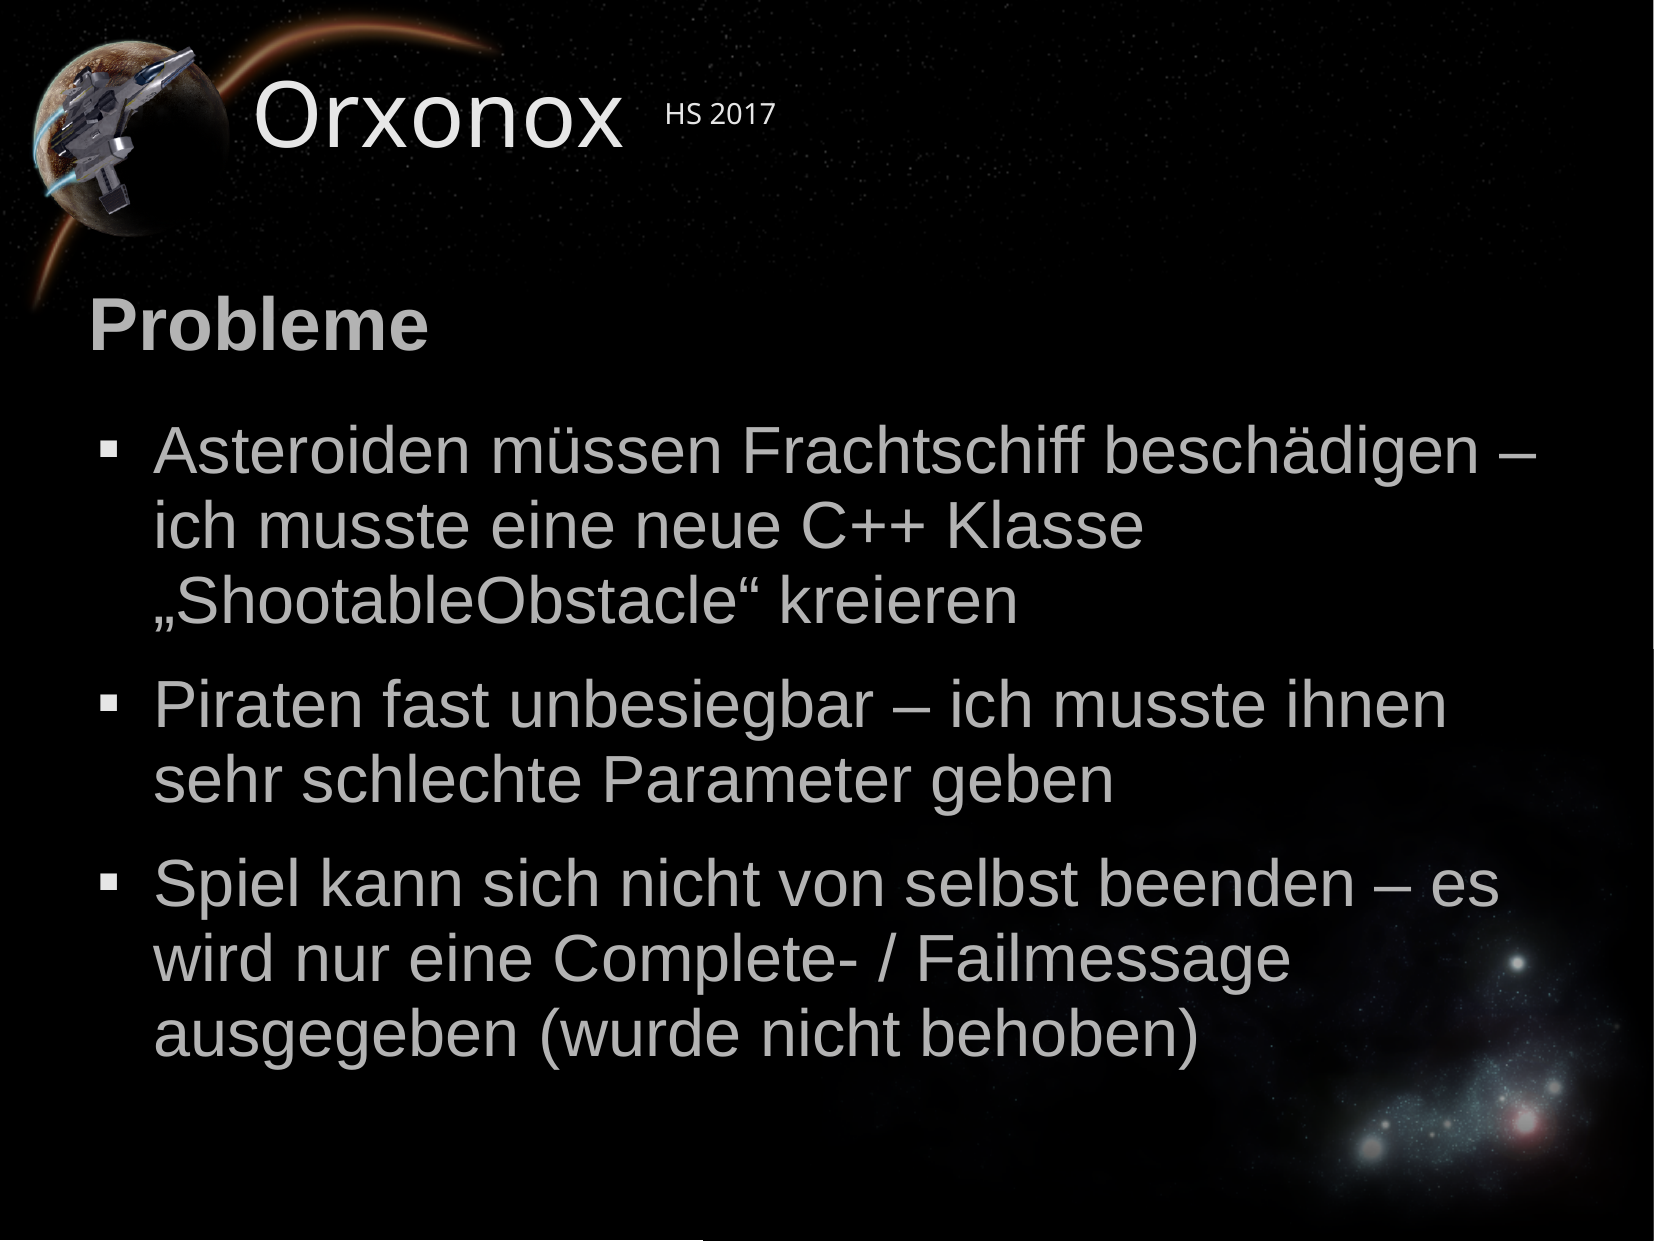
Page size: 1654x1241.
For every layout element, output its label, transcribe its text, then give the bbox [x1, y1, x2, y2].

list Asteroiden müssen Frachtschiff beschädigen – ich musste eine neue C++ Klasse „ShootableObstacle“ kreieren Piraten fast unbesiegbar – ich musste ihnen sehr schlechte Parameter geben Spiel kann sich nicht von selbst beenden – es wird nur eine Complete- / Failmessage ausgegeben (wurde nicht behoben) [82, 413, 1571, 1133]
picture [0, 0, 1607, 443]
title Probleme [88, 273, 1577, 377]
picture [703, 649, 1654, 1241]
